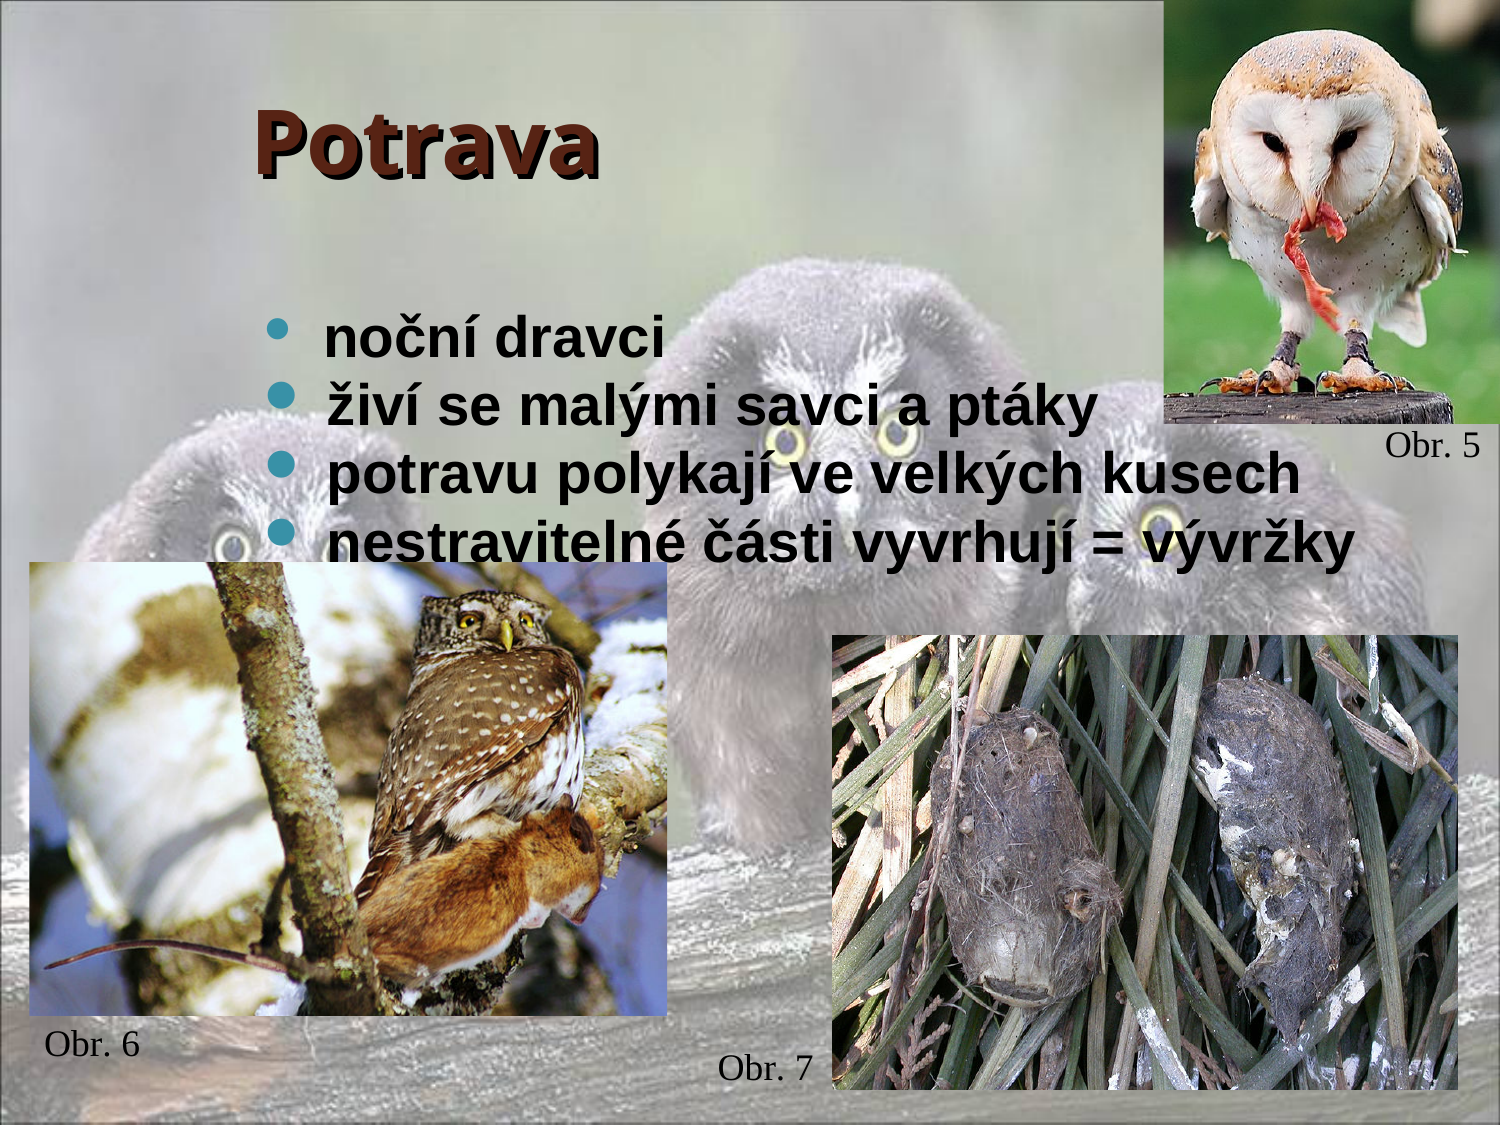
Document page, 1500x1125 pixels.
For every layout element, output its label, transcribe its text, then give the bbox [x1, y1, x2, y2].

list noční dravci živí se malými savci a ptáky potravu polykají ve velkých kusech nestravitelné části vyvrhují = vývržky [235, 237, 1466, 1026]
text_box Obr. 7 [702, 1034, 833, 1096]
picture [0, 0, 1500, 1125]
text_box Obr. 6 [29, 1011, 160, 1072]
text_box Obr. 5 [1370, 412, 1500, 473]
title Potrava [235, 45, 1163, 233]
